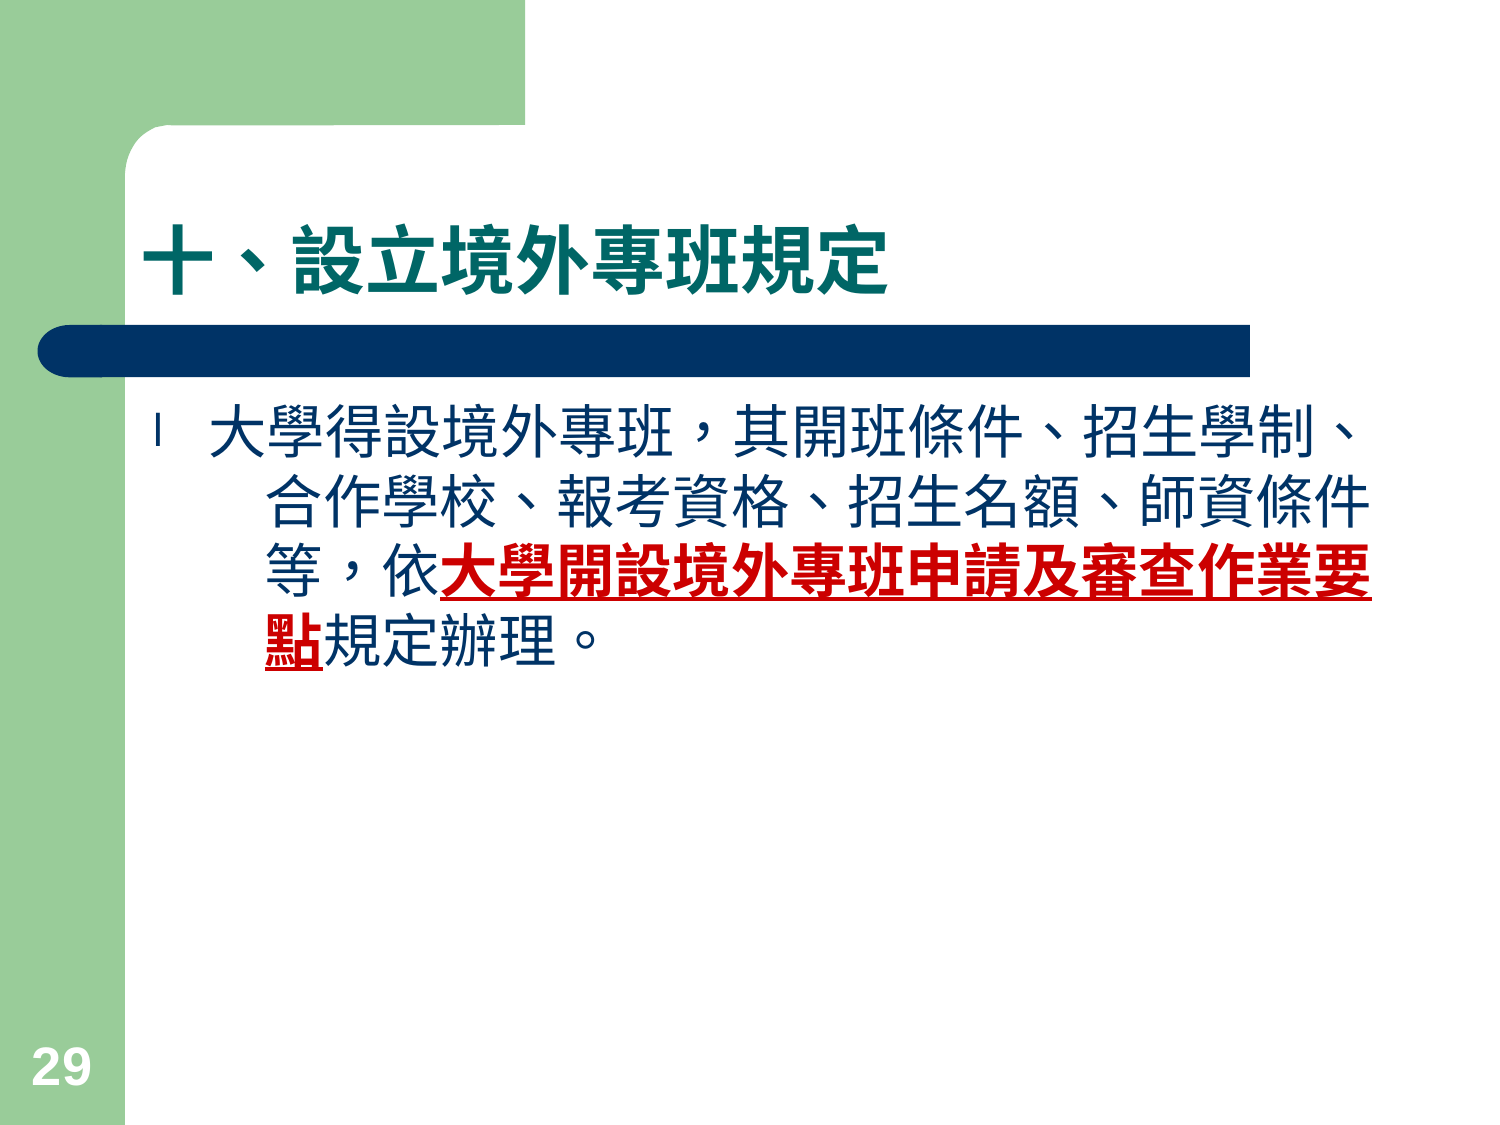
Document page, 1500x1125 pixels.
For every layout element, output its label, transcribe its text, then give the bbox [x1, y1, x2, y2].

text_box [13, 1023, 111, 1105]
title 十、設立境外專班規定 [125, 125, 1426, 313]
list 大學得設境外專班，其開班條件、招生學制、合作學校、報考資格、招生名額、師資條件等，依大學開設境外專班申請及審查作業要點規定辦理。 [137, 387, 1400, 999]
